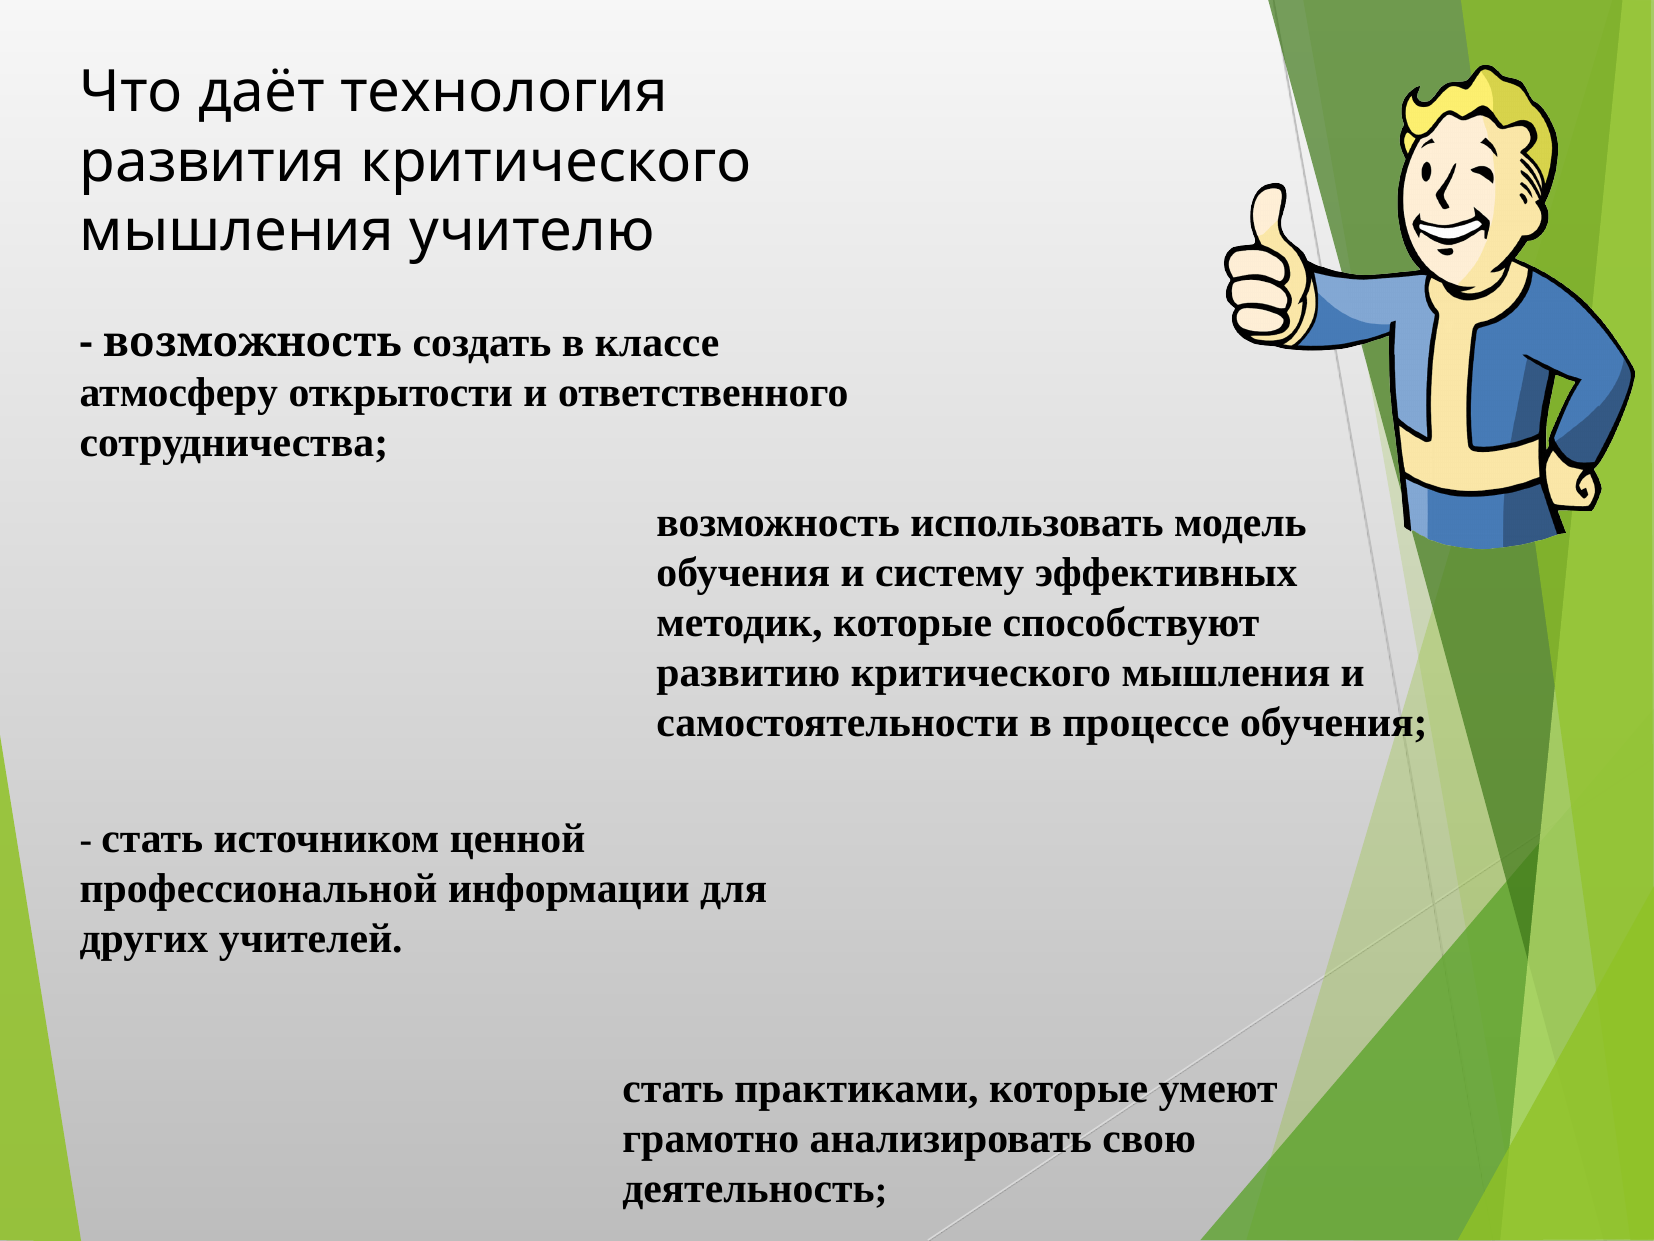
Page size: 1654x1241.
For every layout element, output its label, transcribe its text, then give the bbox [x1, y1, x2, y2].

text_box Что даёт технология развития критического мышления учителю - возможность создать в классе атмосферу открытости и ответственного сотрудничества; [57, 45, 884, 629]
text_box - стать источником ценной профессиональной информации для других учителей. [57, 803, 884, 969]
picture [1206, 45, 1654, 566]
text_box возможность использовать модель обучения и систему эффективных методик, которые способствуют развитию критического мышления и самостоятельности в процессе обучения; [634, 487, 1461, 753]
text_box стать практиками, которые умеют грамотно анализировать свою деятельность; [600, 1053, 1426, 1219]
